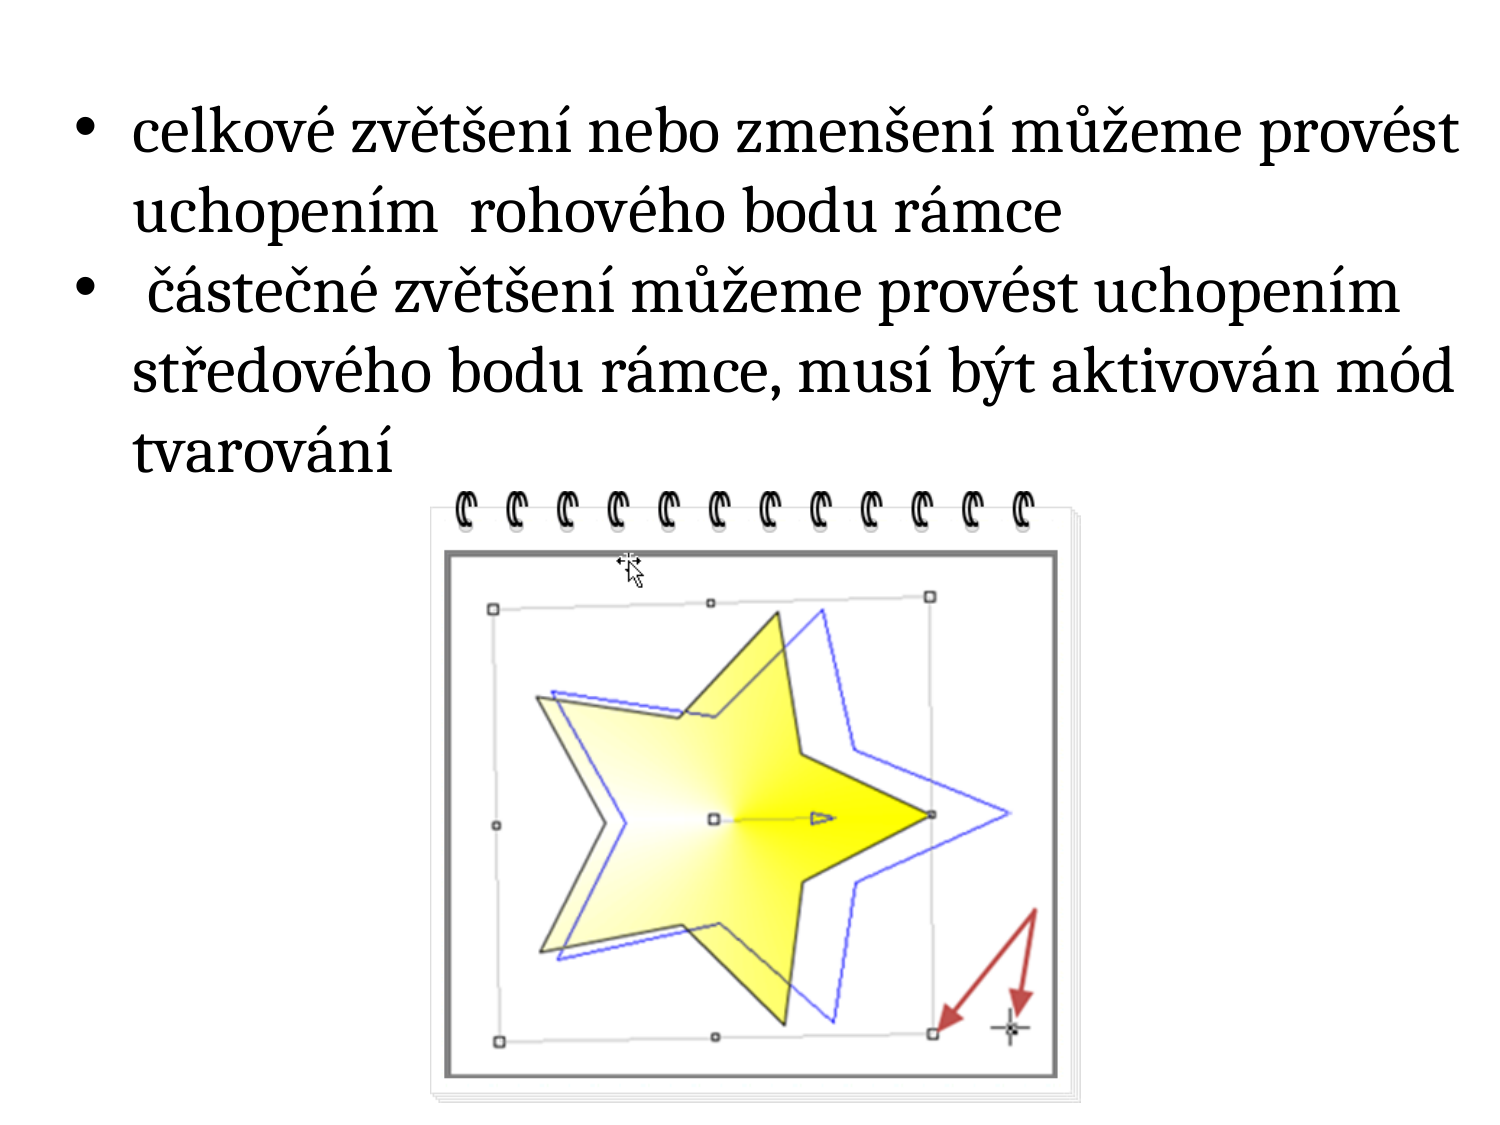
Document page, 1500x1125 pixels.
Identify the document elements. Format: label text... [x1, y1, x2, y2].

picture [430, 491, 1081, 1103]
text_box celkové zvětšení nebo zmenšení můžeme provést uchopením rohového bodu rámce částečné zvětšení můžeme provést uchopením středového bodu rámce, musí být aktivován mód tvarování [0, 78, 1500, 494]
